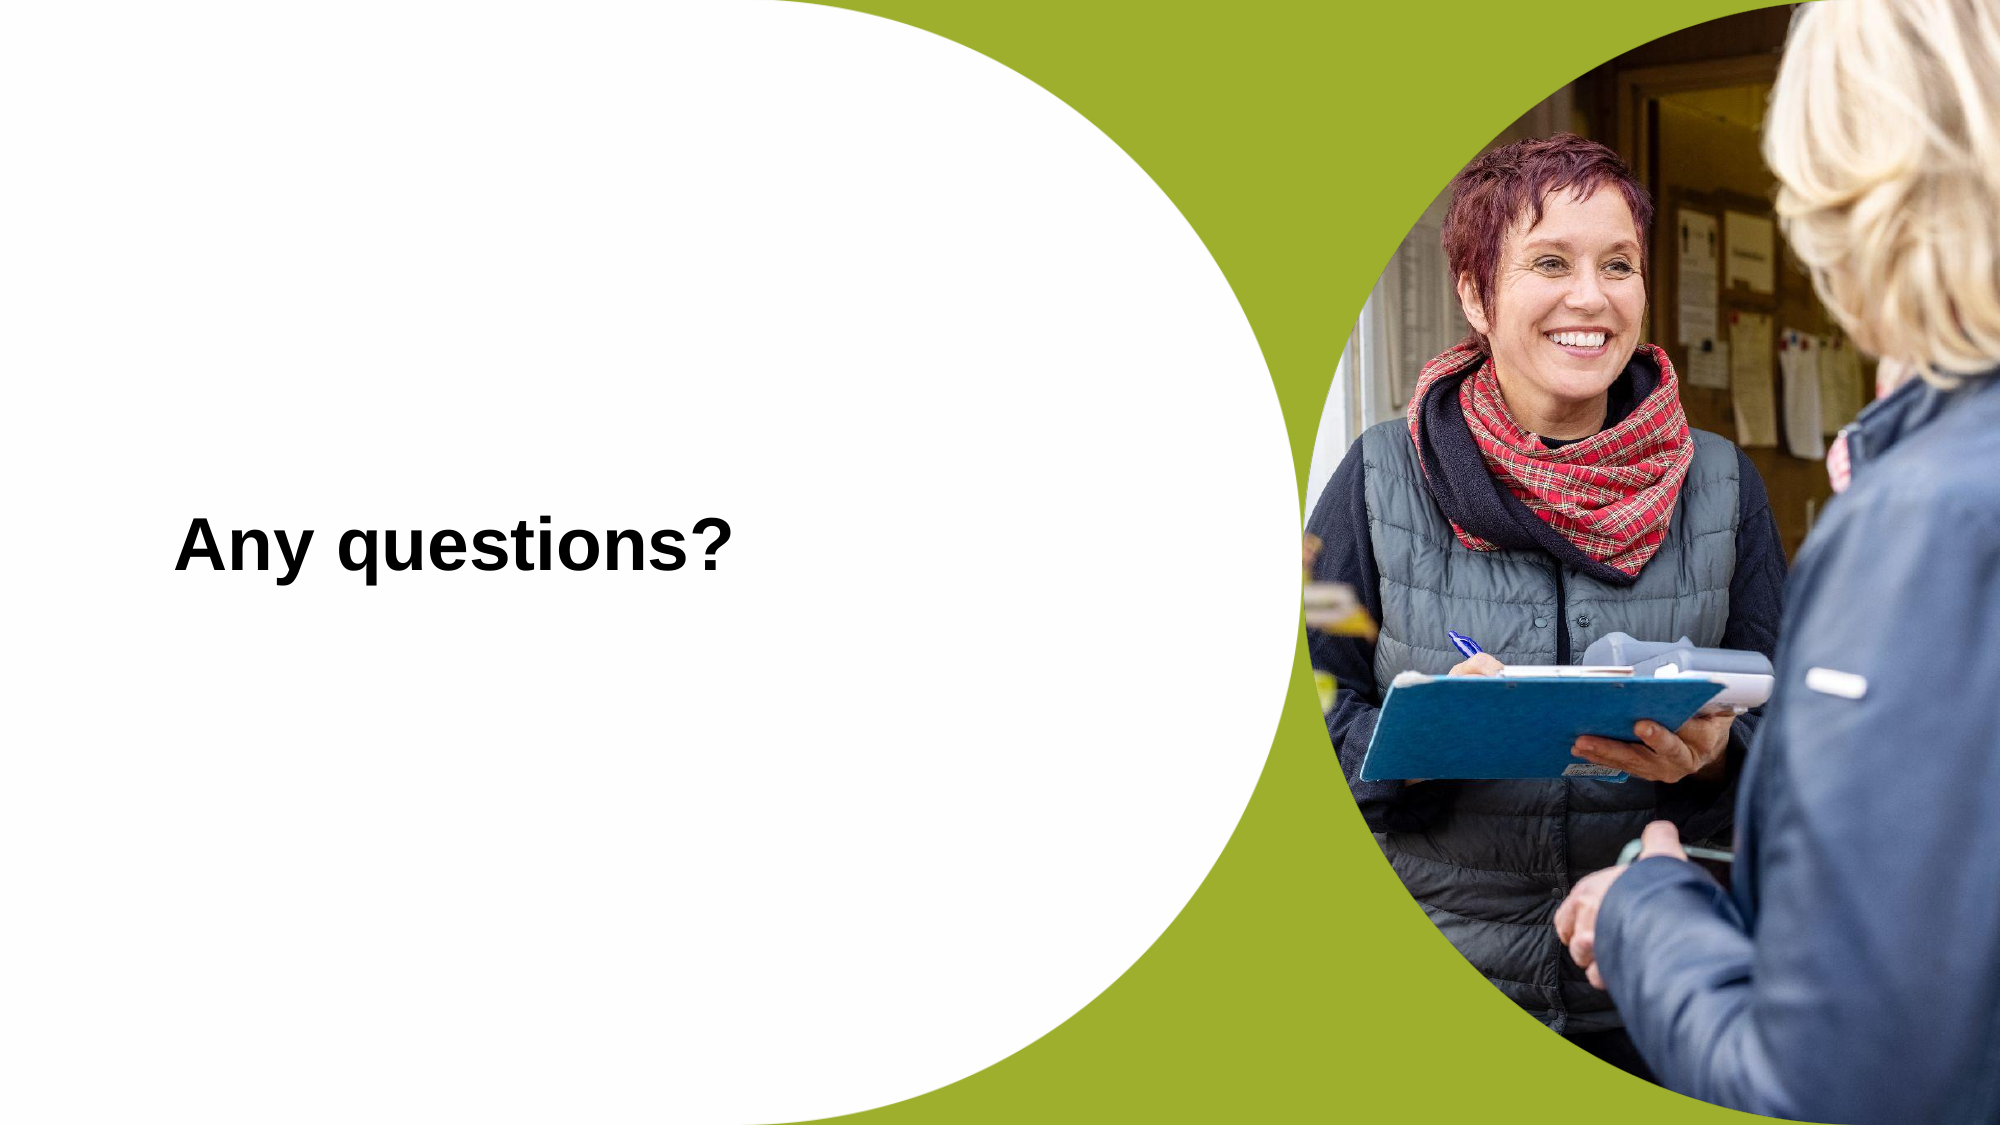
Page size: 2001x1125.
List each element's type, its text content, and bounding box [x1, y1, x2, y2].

title Any questions? [173, 495, 960, 676]
